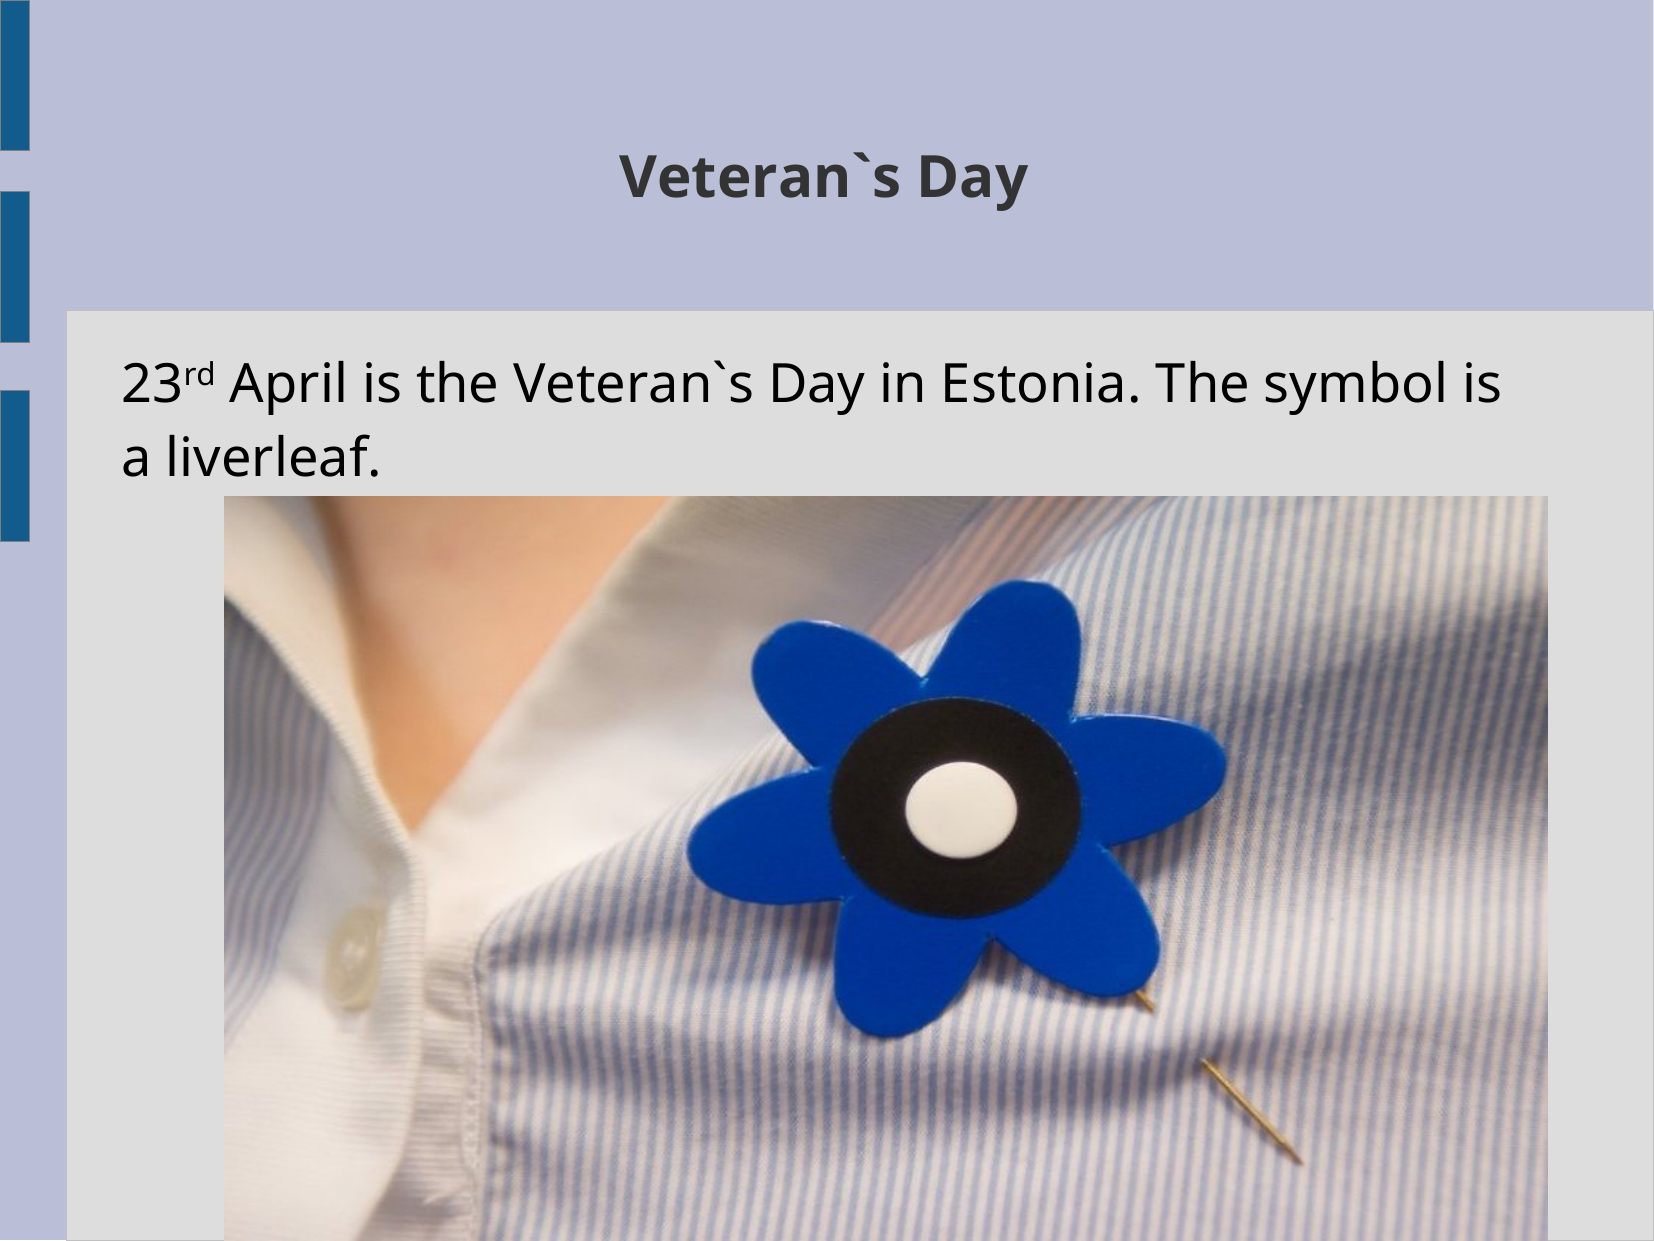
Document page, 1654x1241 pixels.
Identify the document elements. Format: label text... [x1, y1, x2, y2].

picture [224, 496, 1548, 1241]
title Veteran`s Day [118, 70, 1531, 278]
list 23rd April is the Veteran`s Day in Estonia. The symbol is a liverleaf. [121, 344, 1534, 1127]
